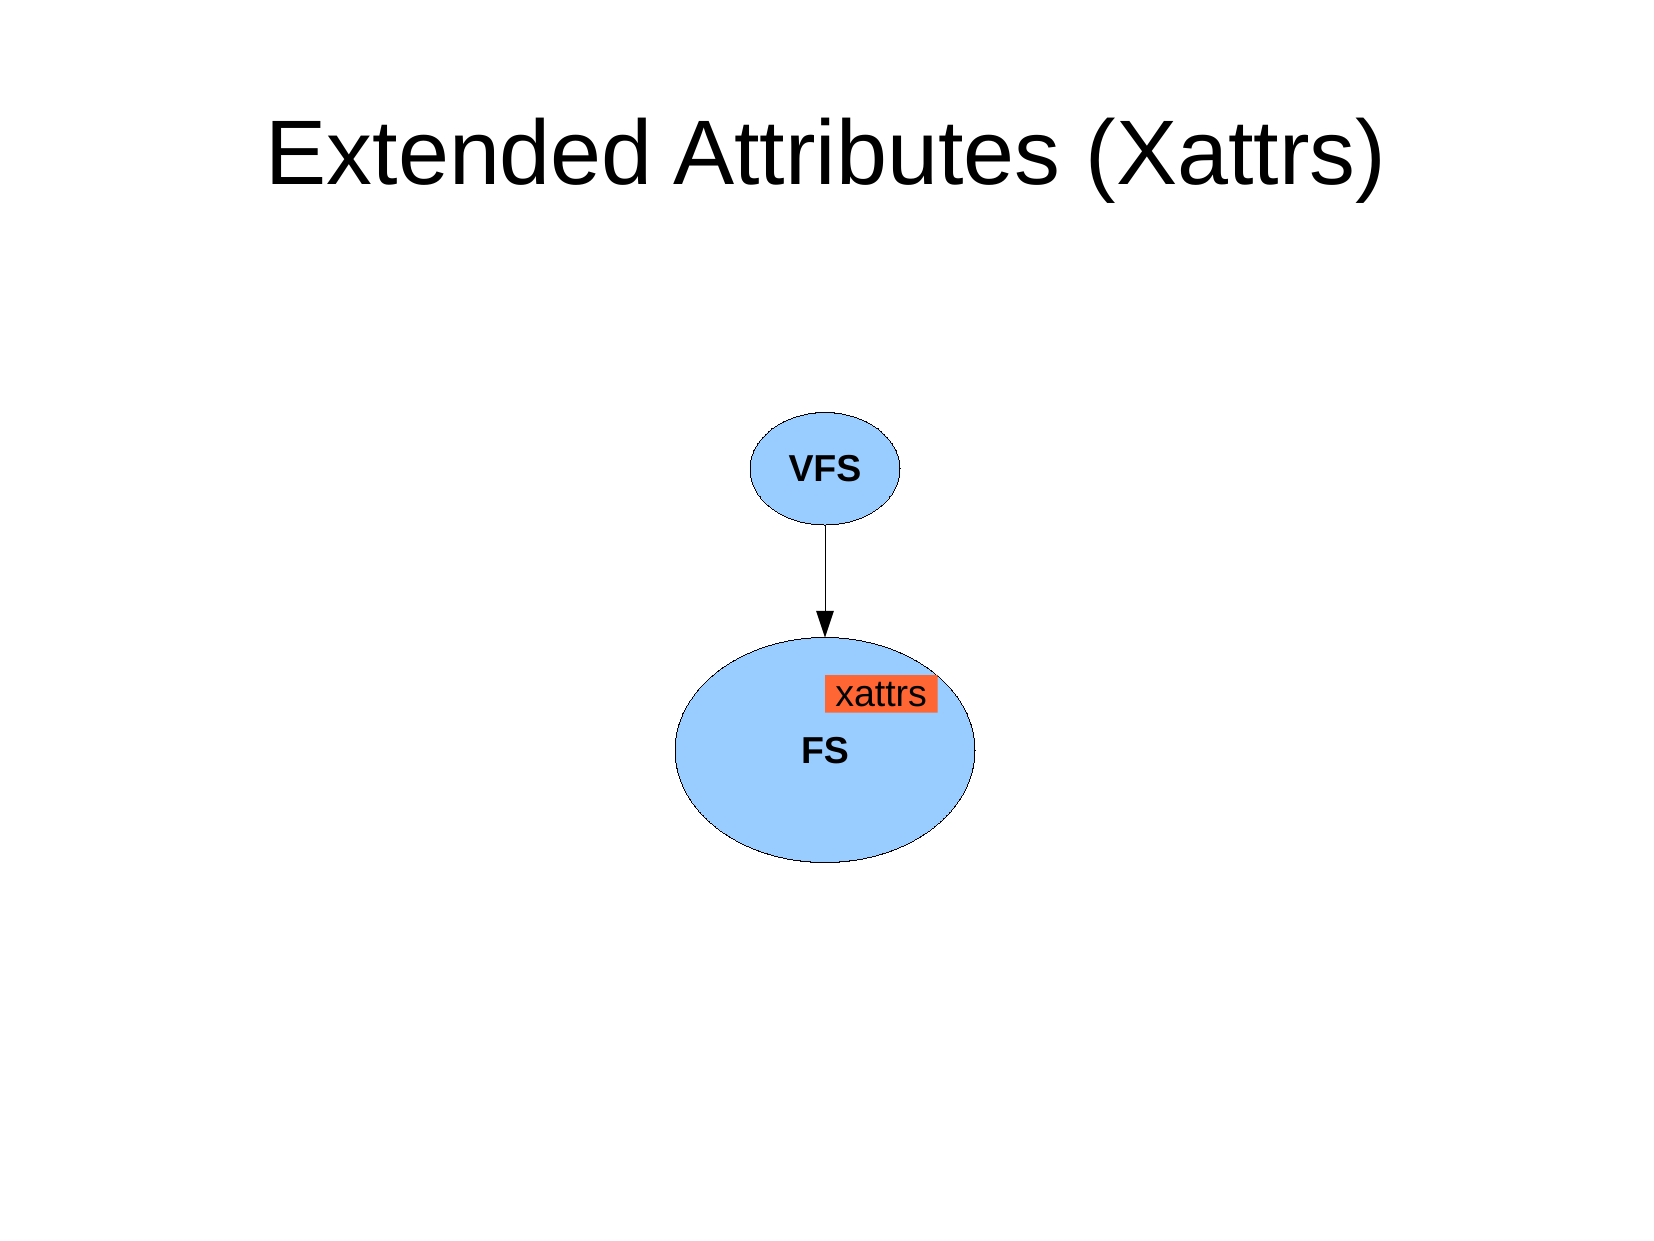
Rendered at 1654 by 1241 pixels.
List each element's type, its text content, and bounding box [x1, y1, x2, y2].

text_box FS [675, 637, 976, 863]
text_box xattrs [825, 675, 938, 713]
text_box VFS [750, 412, 901, 526]
title Extended Attributes (Xattrs) [82, 49, 1571, 257]
